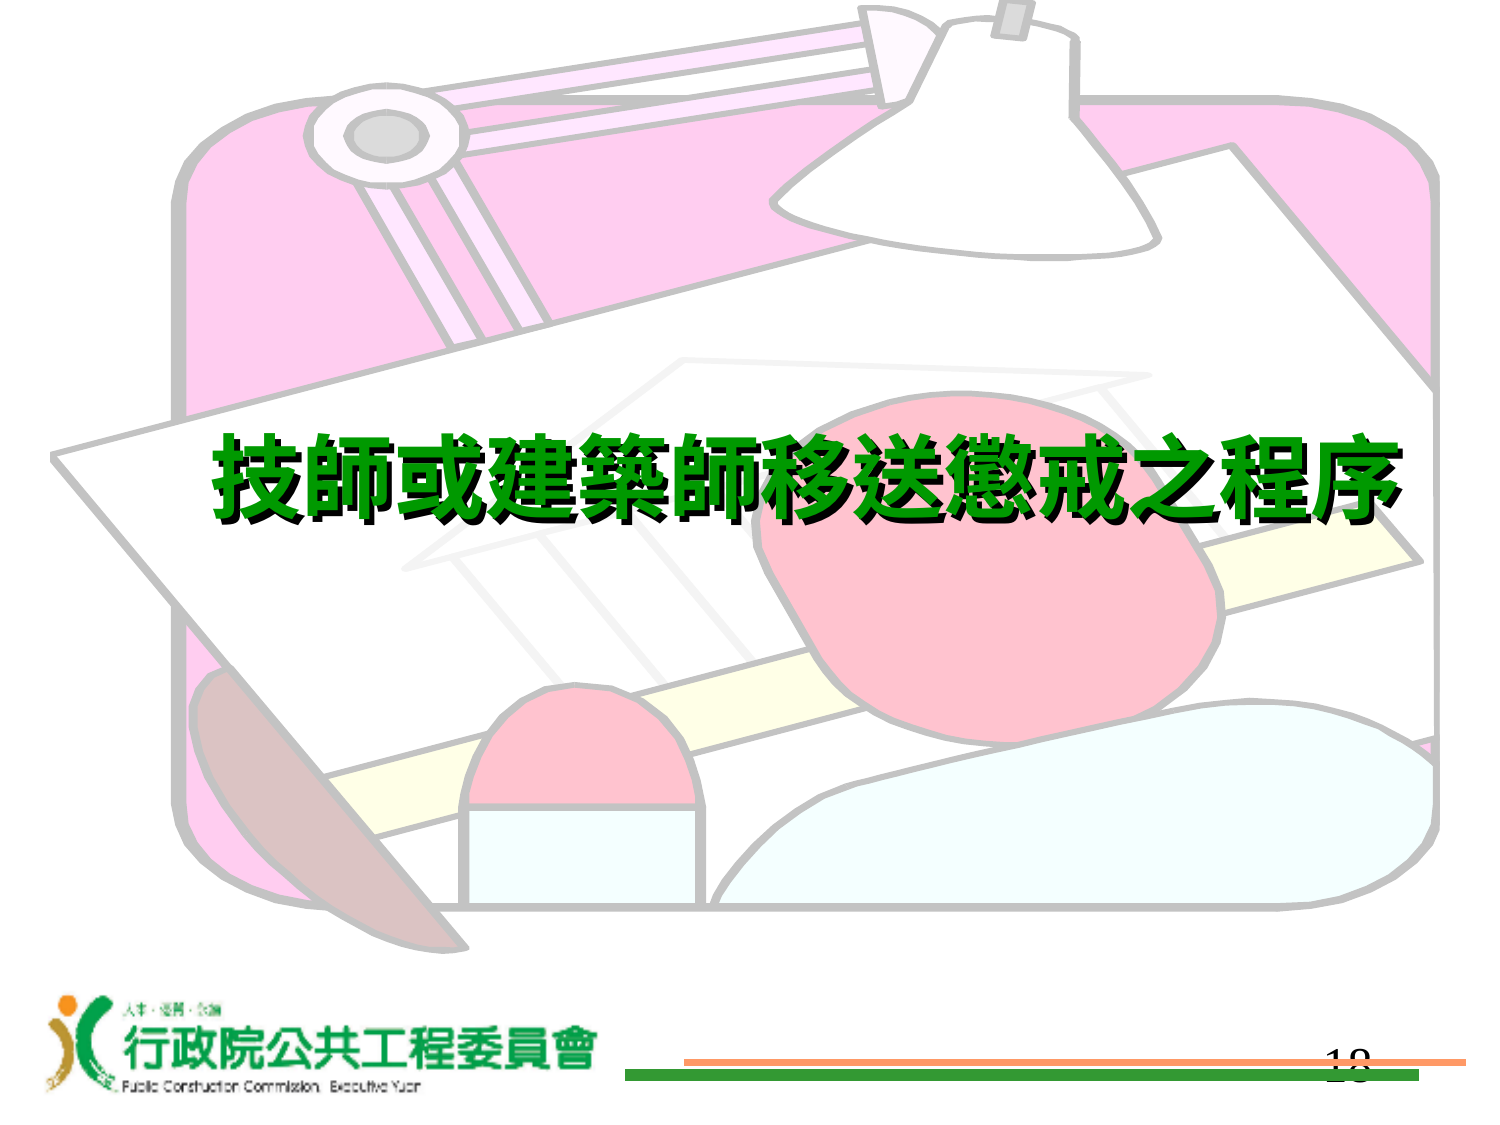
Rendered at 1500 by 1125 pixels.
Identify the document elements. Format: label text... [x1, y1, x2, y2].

text_box 技師或建築師移送懲戒之程序 [187, 412, 1426, 538]
chart [50, 0, 1440, 963]
